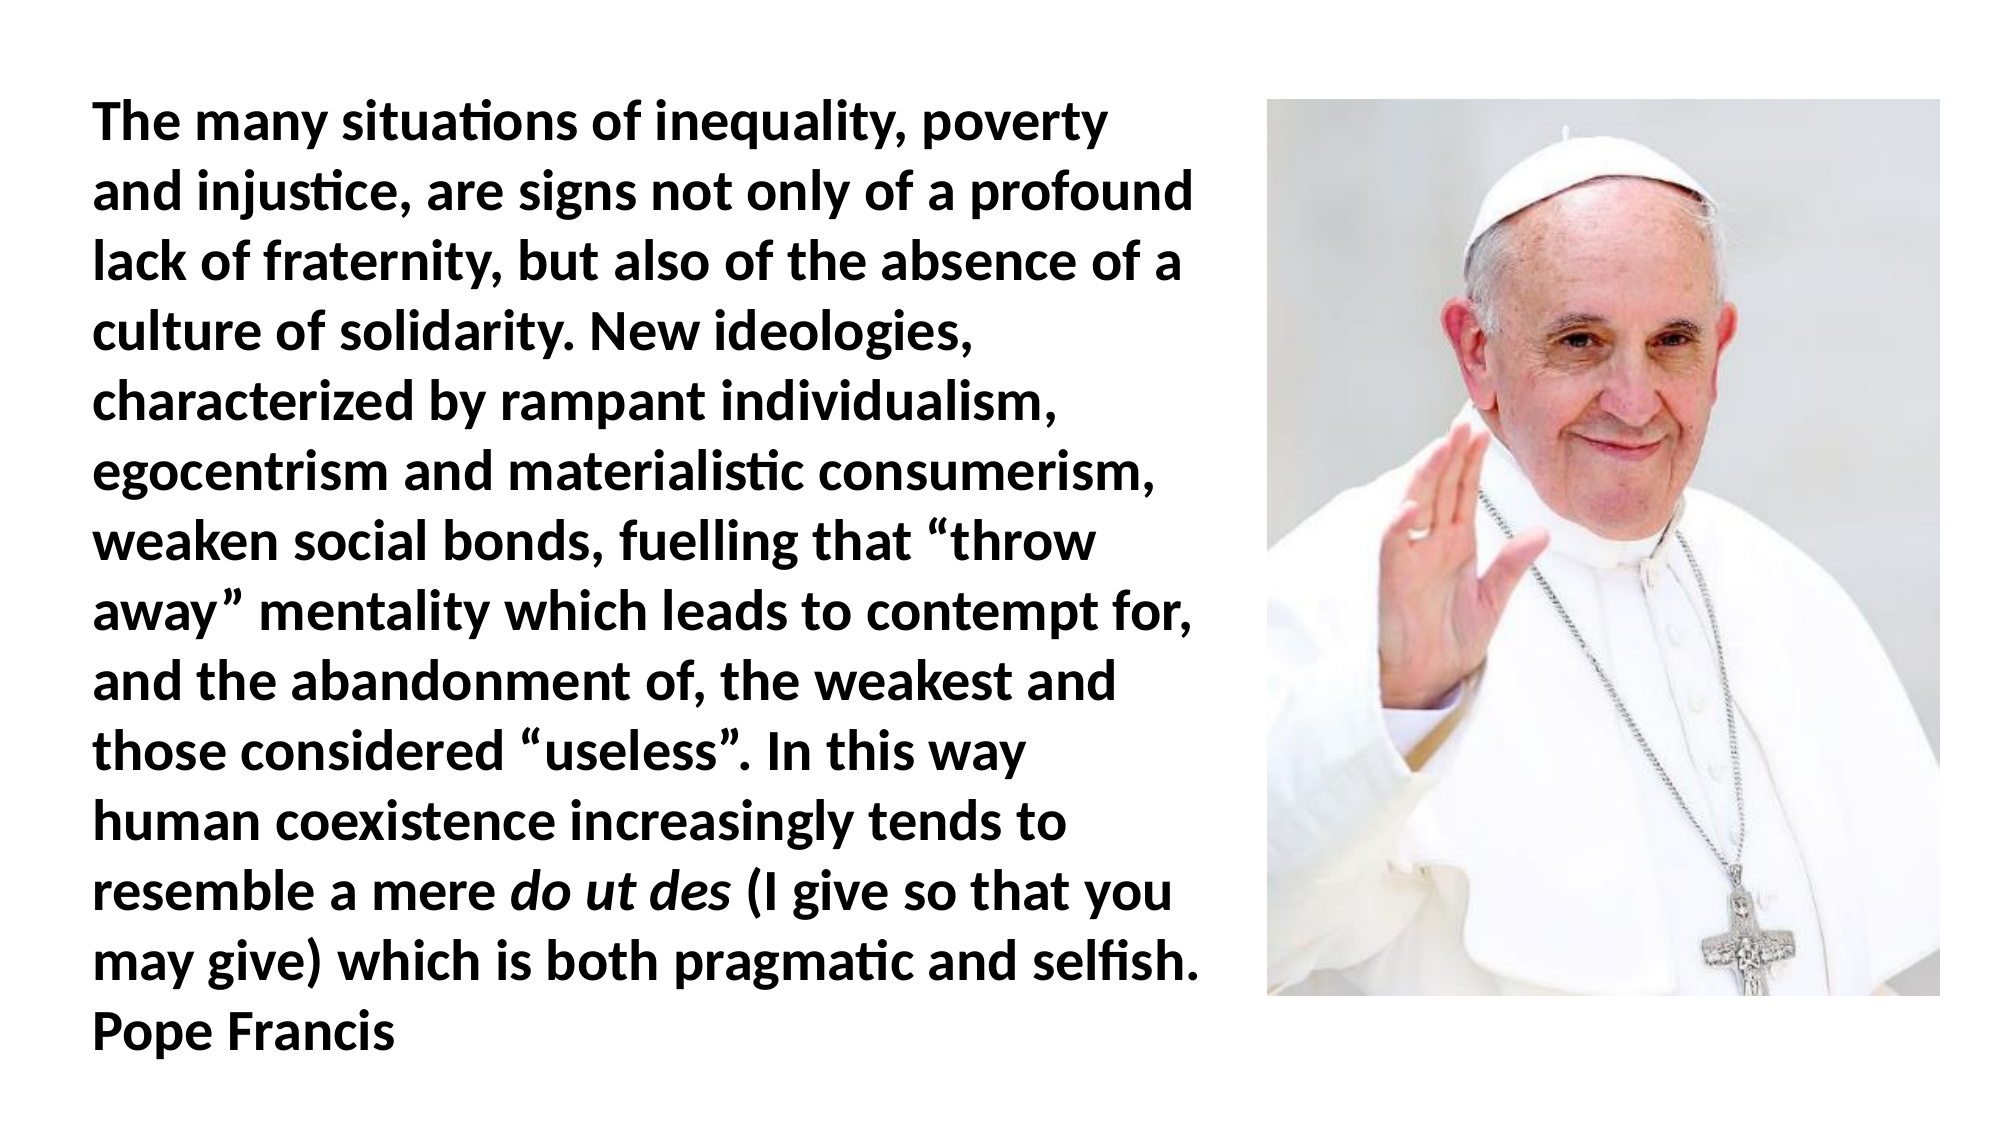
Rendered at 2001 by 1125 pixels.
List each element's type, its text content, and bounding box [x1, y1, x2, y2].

text_box The many situations of inequality, poverty and injustice, are signs not only of a profound lack of fraternity, but also of the absence of a culture of solidarity. New ideologies, characterized by rampant individualism, egocentrism and materialistic consumerism, weaken social bonds, fuelling that “throw away” mentality which leads to contempt for, and the abandonment of, the weakest and those considered “useless”. In this way human coexistence increasingly tends to resemble a mere do ut des (I give so that you may give) which is both pragmatic and selfish. Pope Francis [77, 74, 1222, 1080]
picture [1267, 99, 1940, 996]
